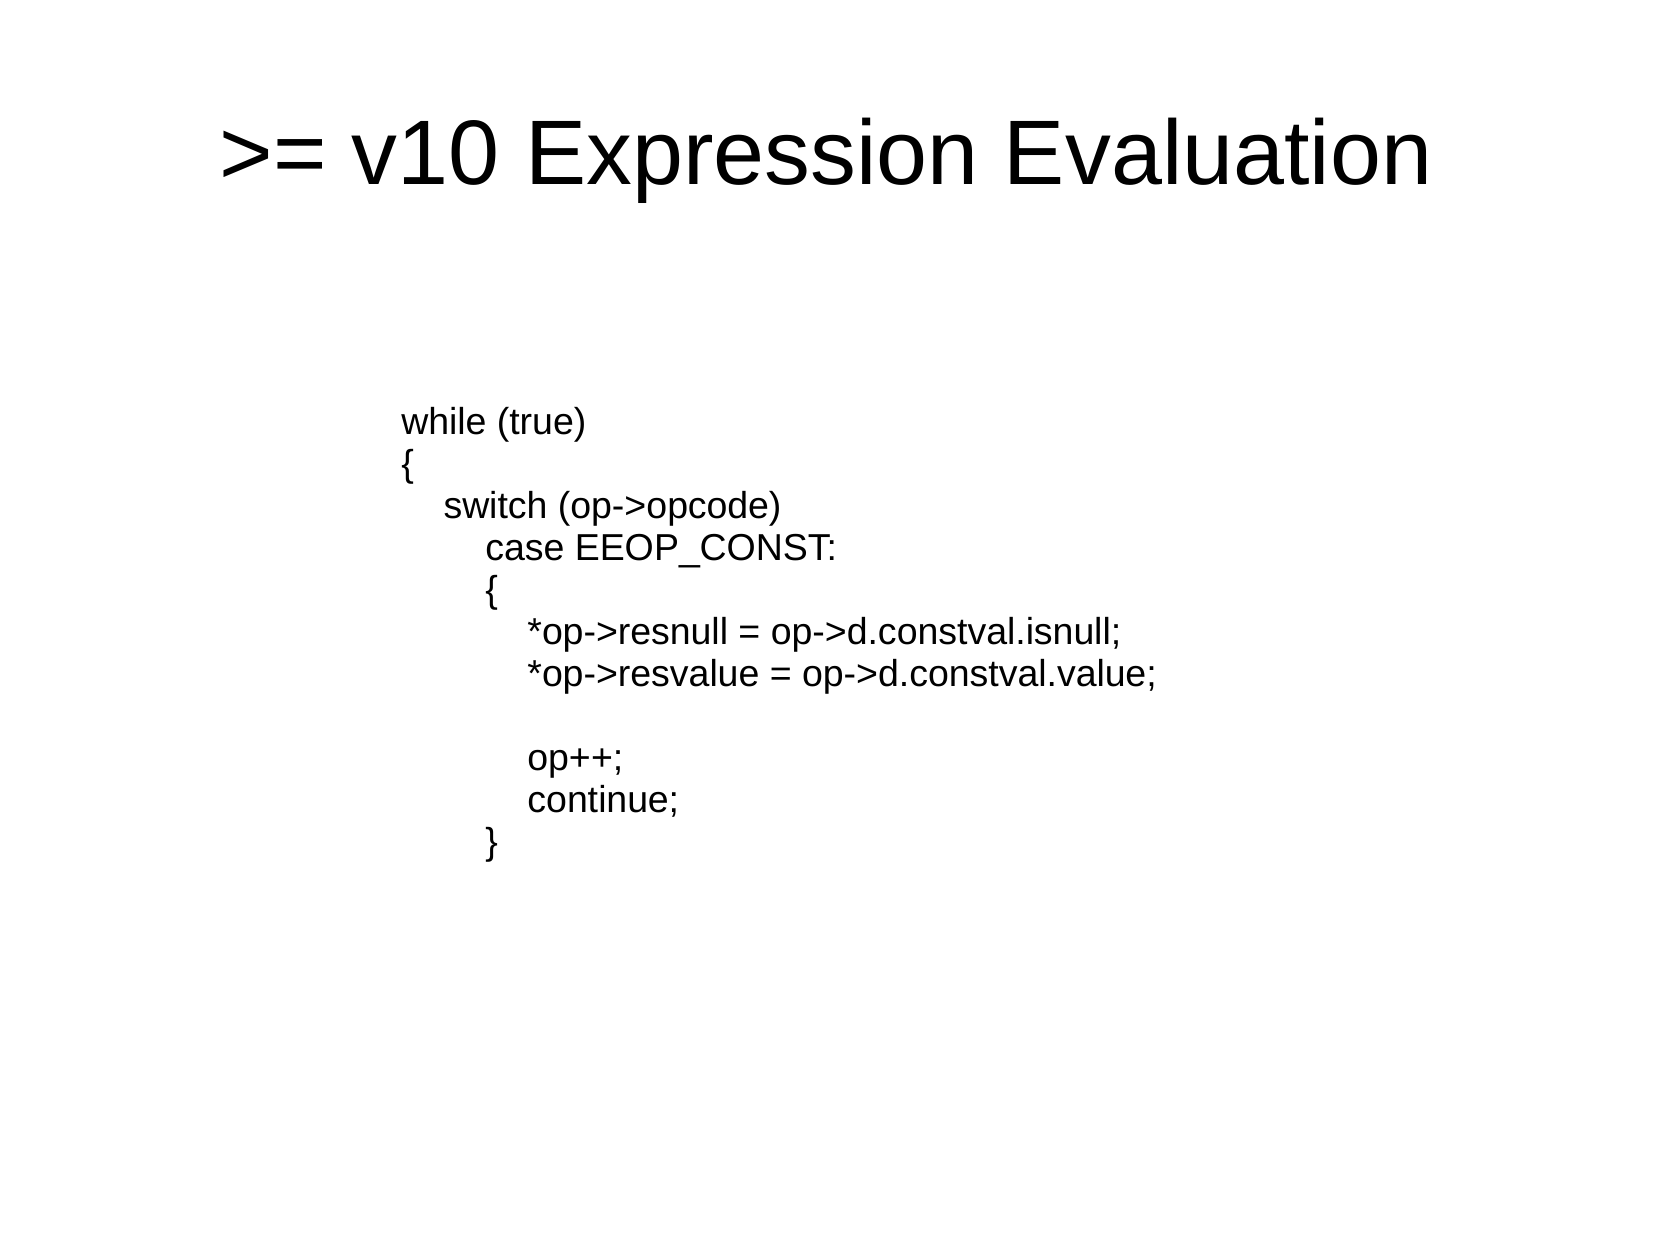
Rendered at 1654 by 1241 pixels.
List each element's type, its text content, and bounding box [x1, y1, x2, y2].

text_box while (true) { switch (op->opcode) case EEOP_CONST: { *op->resnull = op->d.constval.isnull; *op->resvalue = op->d.constval.value; op++; continue; } [386, 393, 1271, 913]
title >= v10 Expression Evaluation [82, 49, 1571, 257]
